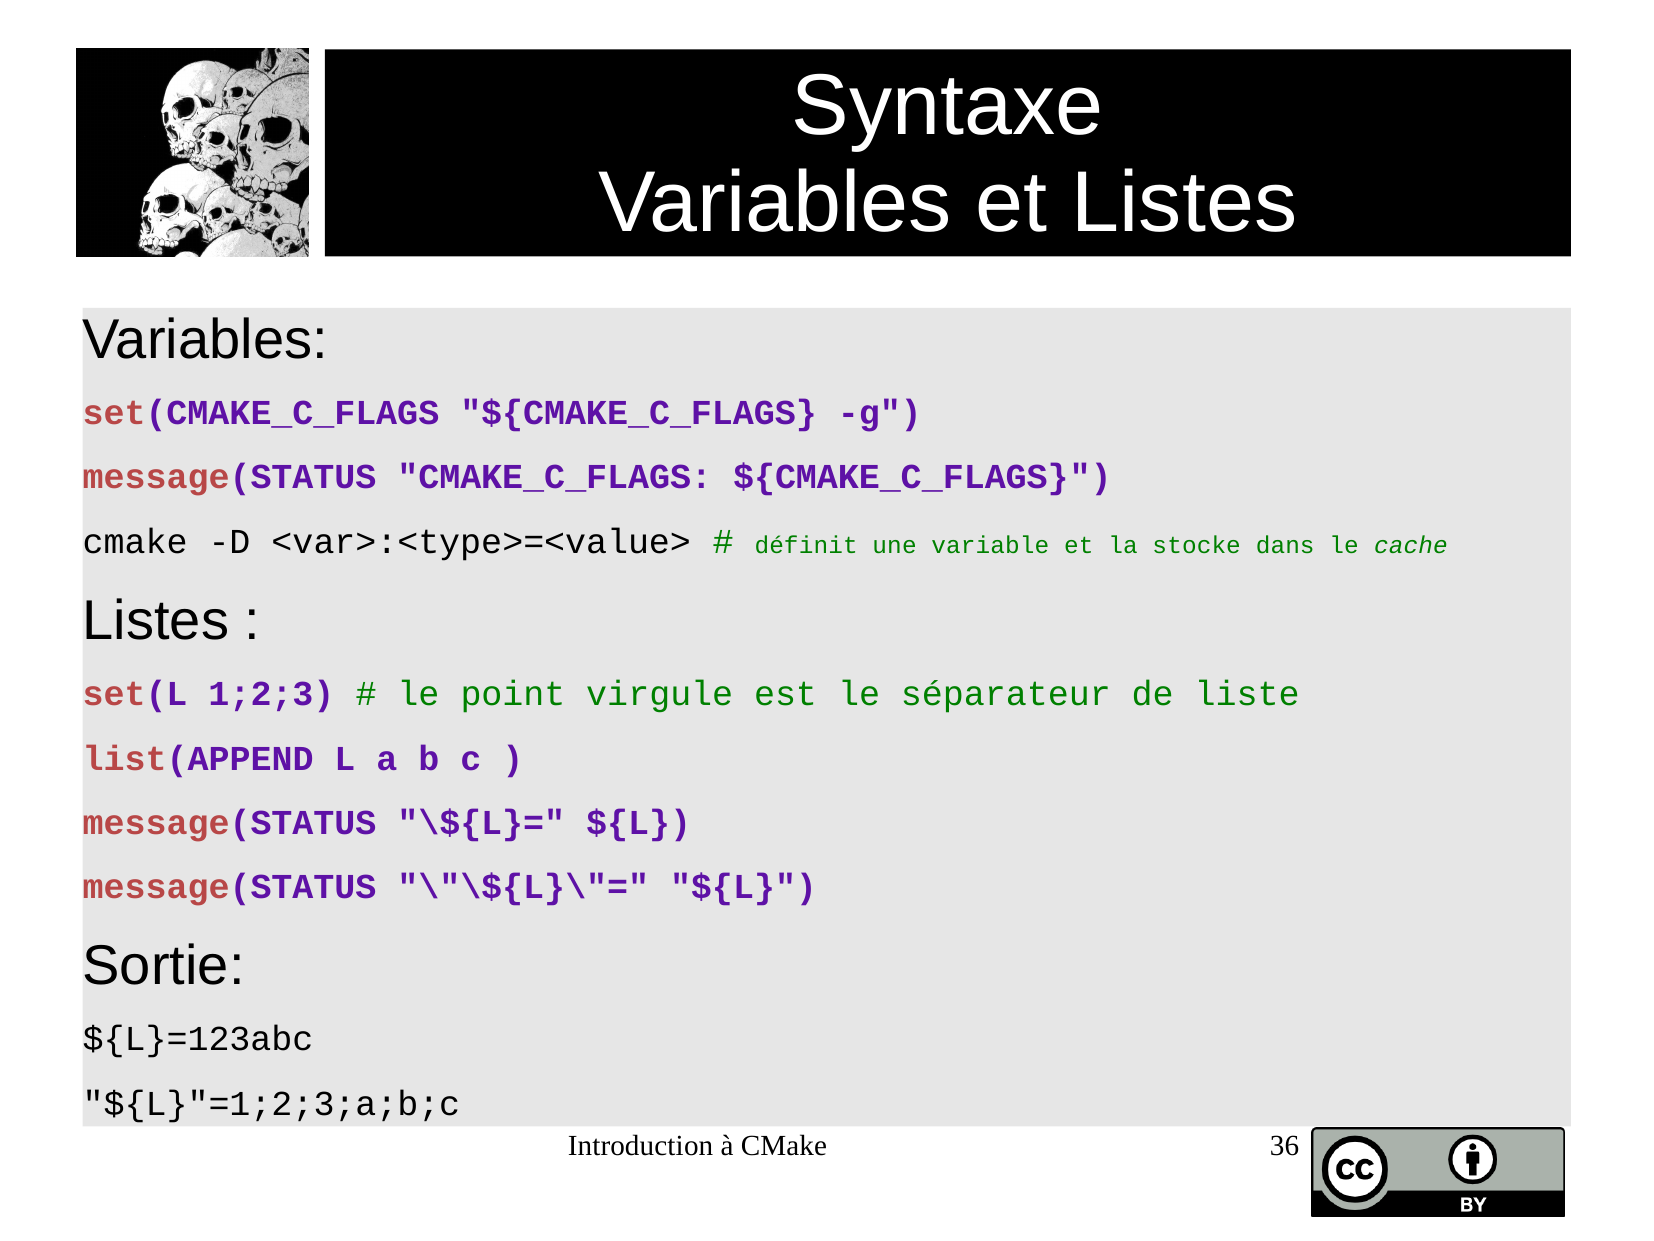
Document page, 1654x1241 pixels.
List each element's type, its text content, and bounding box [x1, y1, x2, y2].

title Syntaxe Variables et Listes [324, 49, 1571, 257]
picture [1311, 1127, 1565, 1217]
picture [76, 48, 309, 257]
list Variables: set(CMAKE_C_FLAGS "${CMAKE_C_FLAGS} -g") message(STATUS "CMAKE_C_FLAGS: ${CMAKE_C_FLAGS}") cmake -D <var>:<type>=<value> # définit une variable et la stocke dans le cache Listes : set(L 1;2;3) # le point virgule est le séparateur de liste list(APPEND L a b c ) message(STATUS "\${L}=" ${L}) message(STATUS "\"\${L}\"=" "${L}") Sortie: ${L}=123abc "${L}"=1;2;3;a;b;c [82, 307, 1571, 1127]
